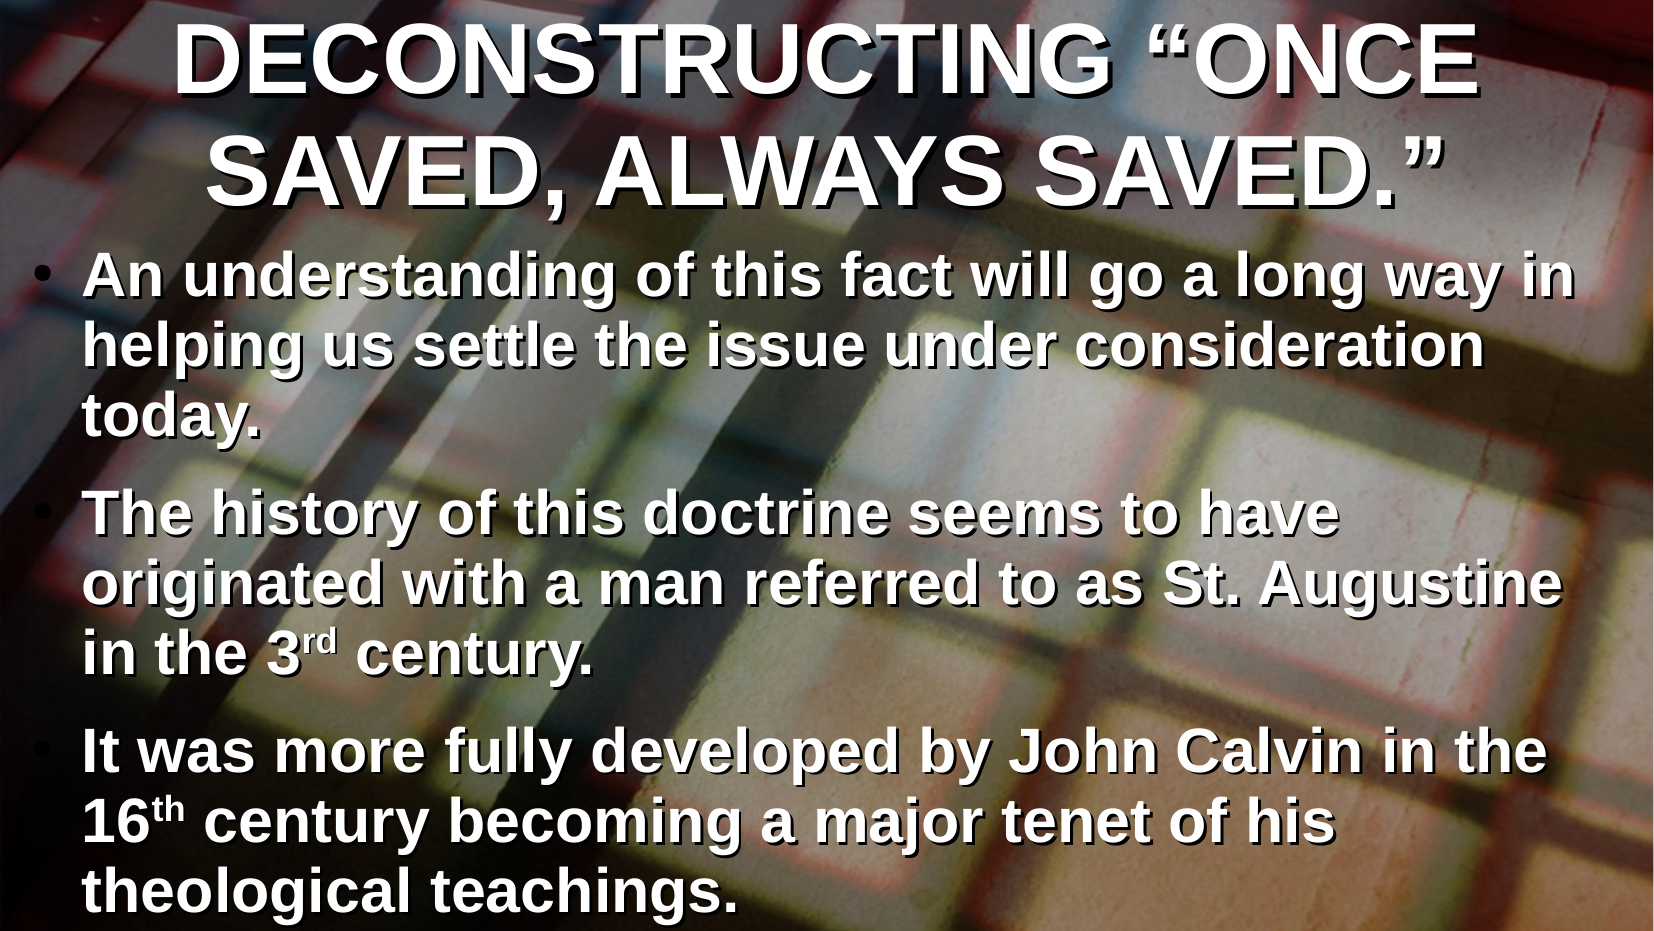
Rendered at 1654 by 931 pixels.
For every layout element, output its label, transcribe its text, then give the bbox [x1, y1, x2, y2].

title DECONSTRUCTING “ONCE SAVED, ALWAYS SAVED.” [82, 2, 1571, 227]
picture [0, 0, 1654, 931]
list An understanding of this fact will go a long way in helping us settle the issue under consideration today. The history of this doctrine seems to have originated with a man referred to as St. Augustine in the 3rd century. It was more fully developed by John Calvin in the 16th century becoming a major tenet of his theological teachings. [15, 240, 1636, 931]
